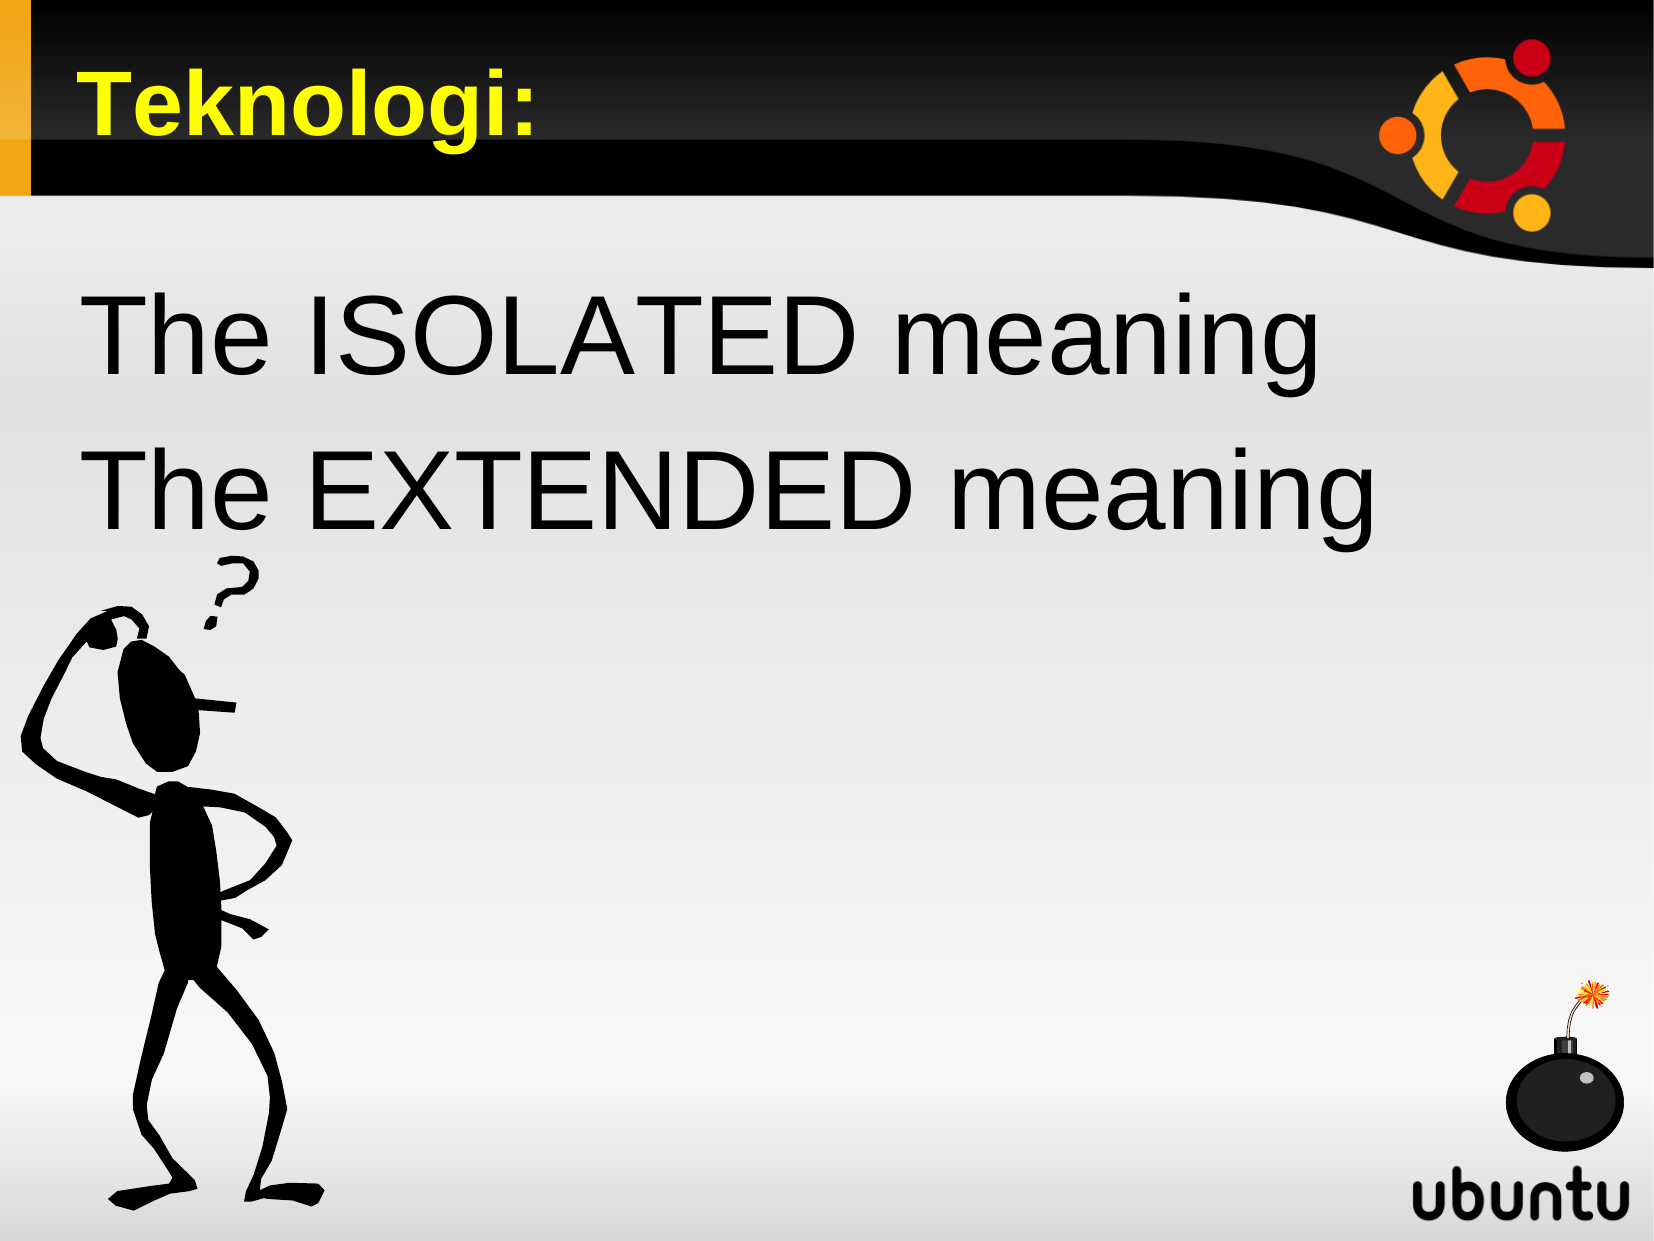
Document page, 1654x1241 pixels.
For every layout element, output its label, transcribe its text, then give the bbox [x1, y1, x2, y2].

picture [0, 0, 1654, 1241]
list The ISOLATED meaning The EXTENDED meaning [46, 265, 1625, 709]
title Teknologi: [76, 7, 886, 200]
